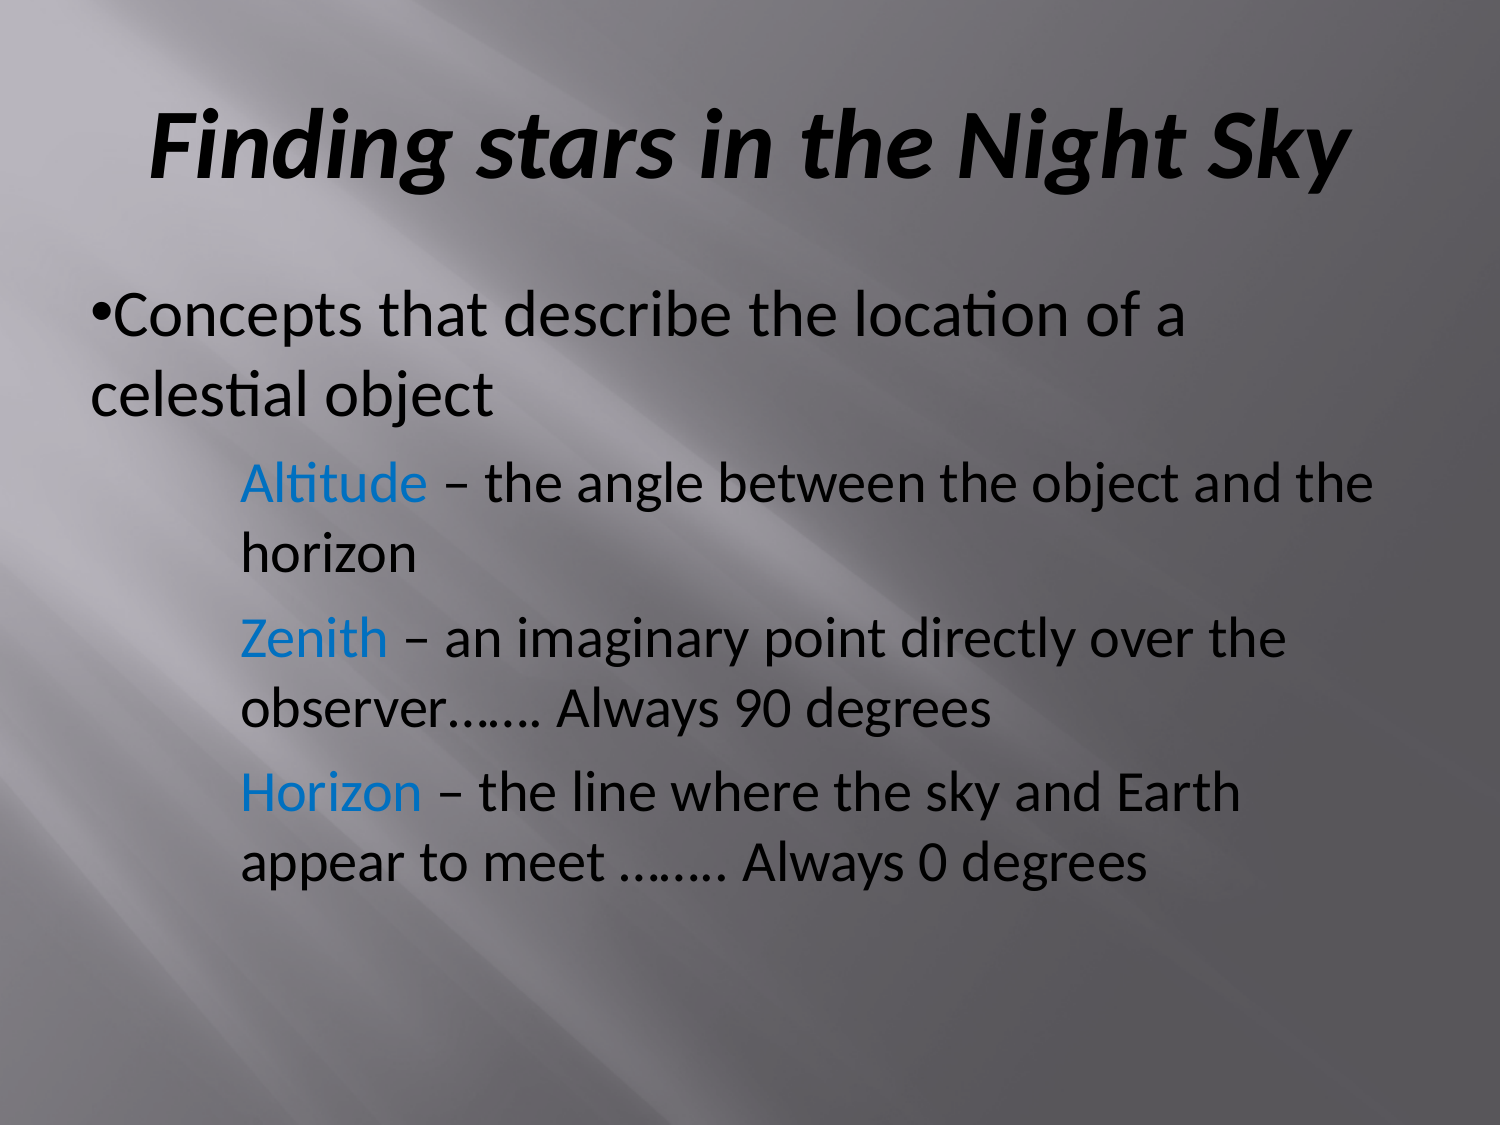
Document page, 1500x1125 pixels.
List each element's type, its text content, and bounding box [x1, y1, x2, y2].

text_box Concepts that describe the location of a celestial object Altitude – the angle between the object and the horizon Zenith – an imaginary point directly over the observer……. Always 90 degrees Horizon – the line where the sky and Earth appear to meet …….. Always 0 degrees [75, 262, 1426, 1005]
text_box Finding stars in the Night Sky [75, 11, 1426, 262]
